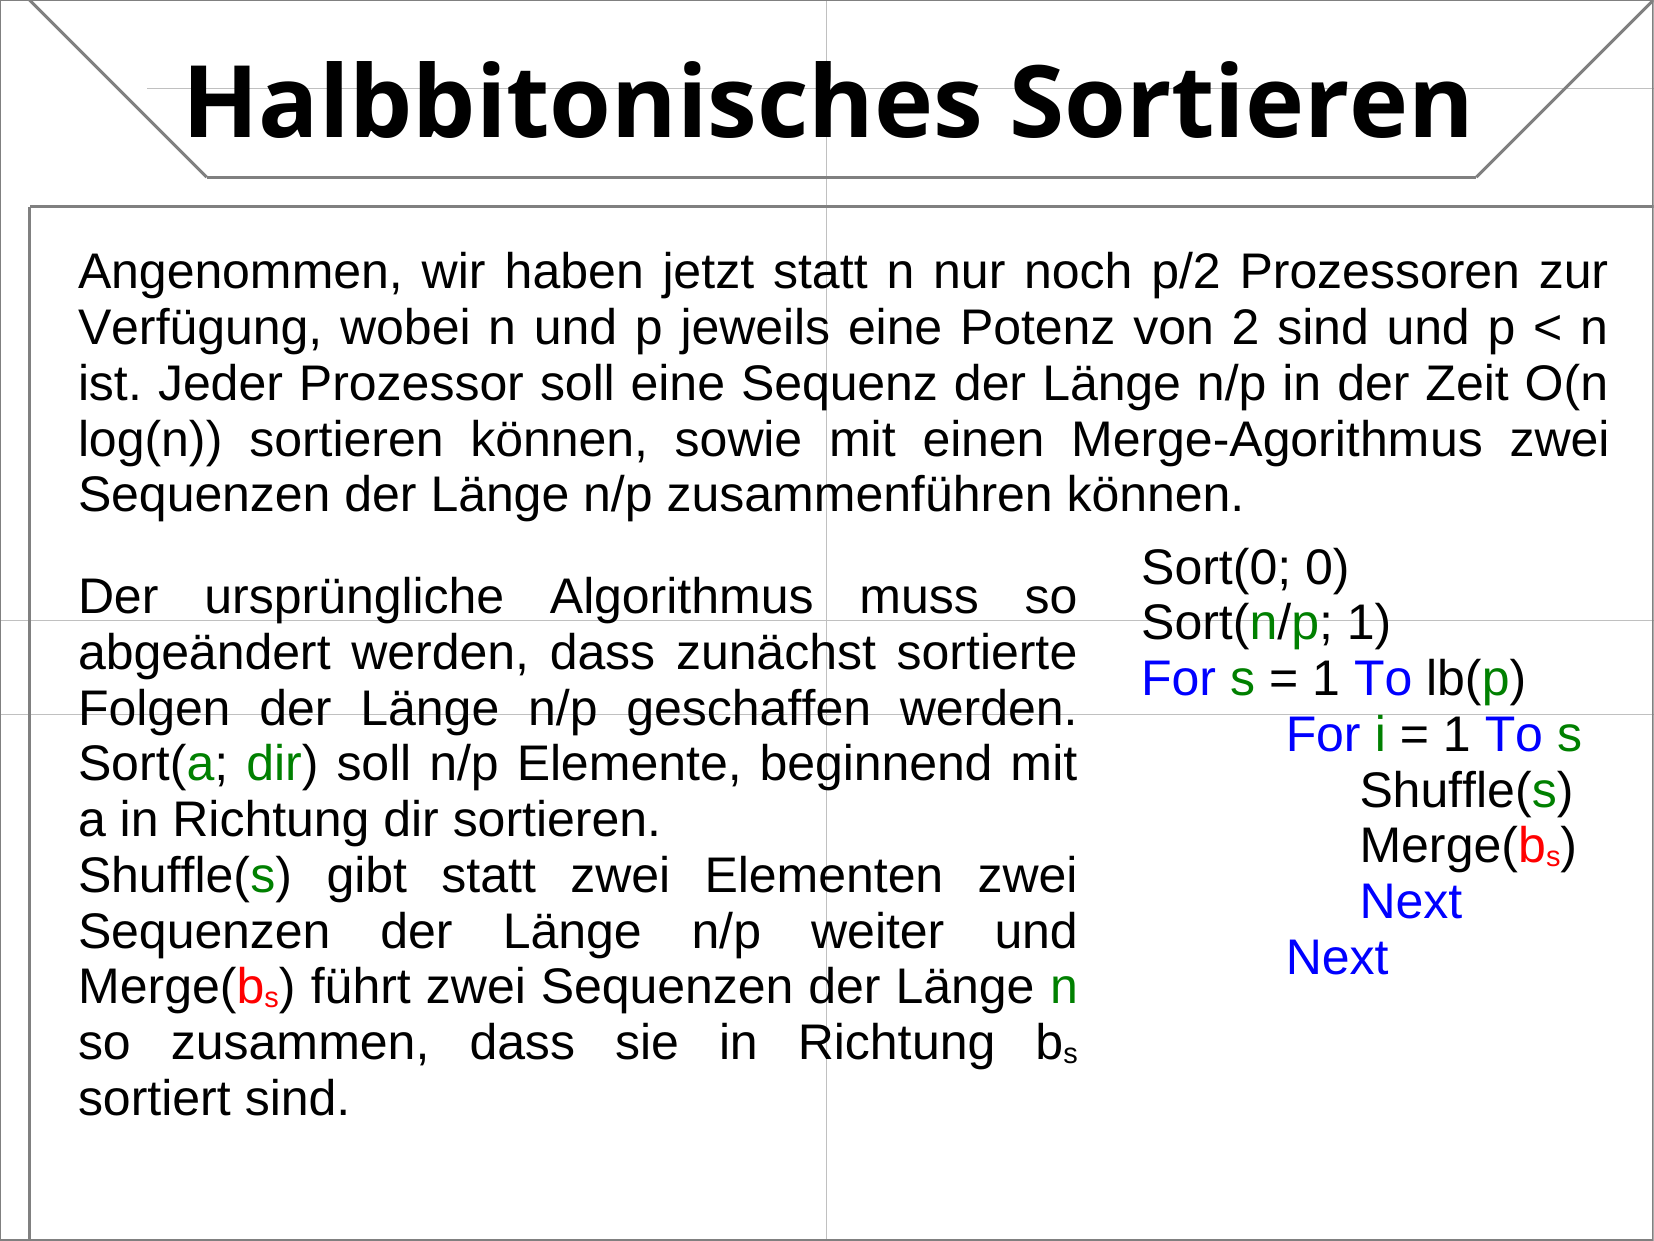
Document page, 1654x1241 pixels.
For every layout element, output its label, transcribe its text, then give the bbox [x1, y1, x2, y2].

text_box Sort(0; 0) Sort(n/p; 1) For s = 1 To lb(p) For i = 1 To s Shuffle(s) Merge(bs) Next Next [1126, 531, 1625, 1009]
text_box Angenommen, wir haben jetzt statt n nur noch p/2 Prozessoren zur Verfügung, wobei n und p jeweils eine Potenz von 2 sind und p < n ist. Jeder Prozessor soll eine Sequenz der Länge n/p in der Zeit O(n log(n)) sortieren können, sowie mit einen Merge-Agorithmus zwei Sequenzen der Länge n/p zusammenführen können. [63, 236, 1625, 530]
text_box Halbbitonisches Sortieren [282, 23, 1376, 153]
text_box Der ursprüngliche Algorithmus muss so abgeändert werden, dass zunächst sortierte Folgen der Länge n/p geschaffen werden. Sort(a; dir) soll n/p Elemente, beginnend mit a in Richtung dir sortieren. Shuffle(s) gibt statt zwei Elementen zwei Sequenzen der Länge n/p weiter und Merge(bs) führt zwei Sequenzen der Länge n so zusammen, dass sie in Richtung bs sortiert sind. [63, 561, 1093, 1166]
